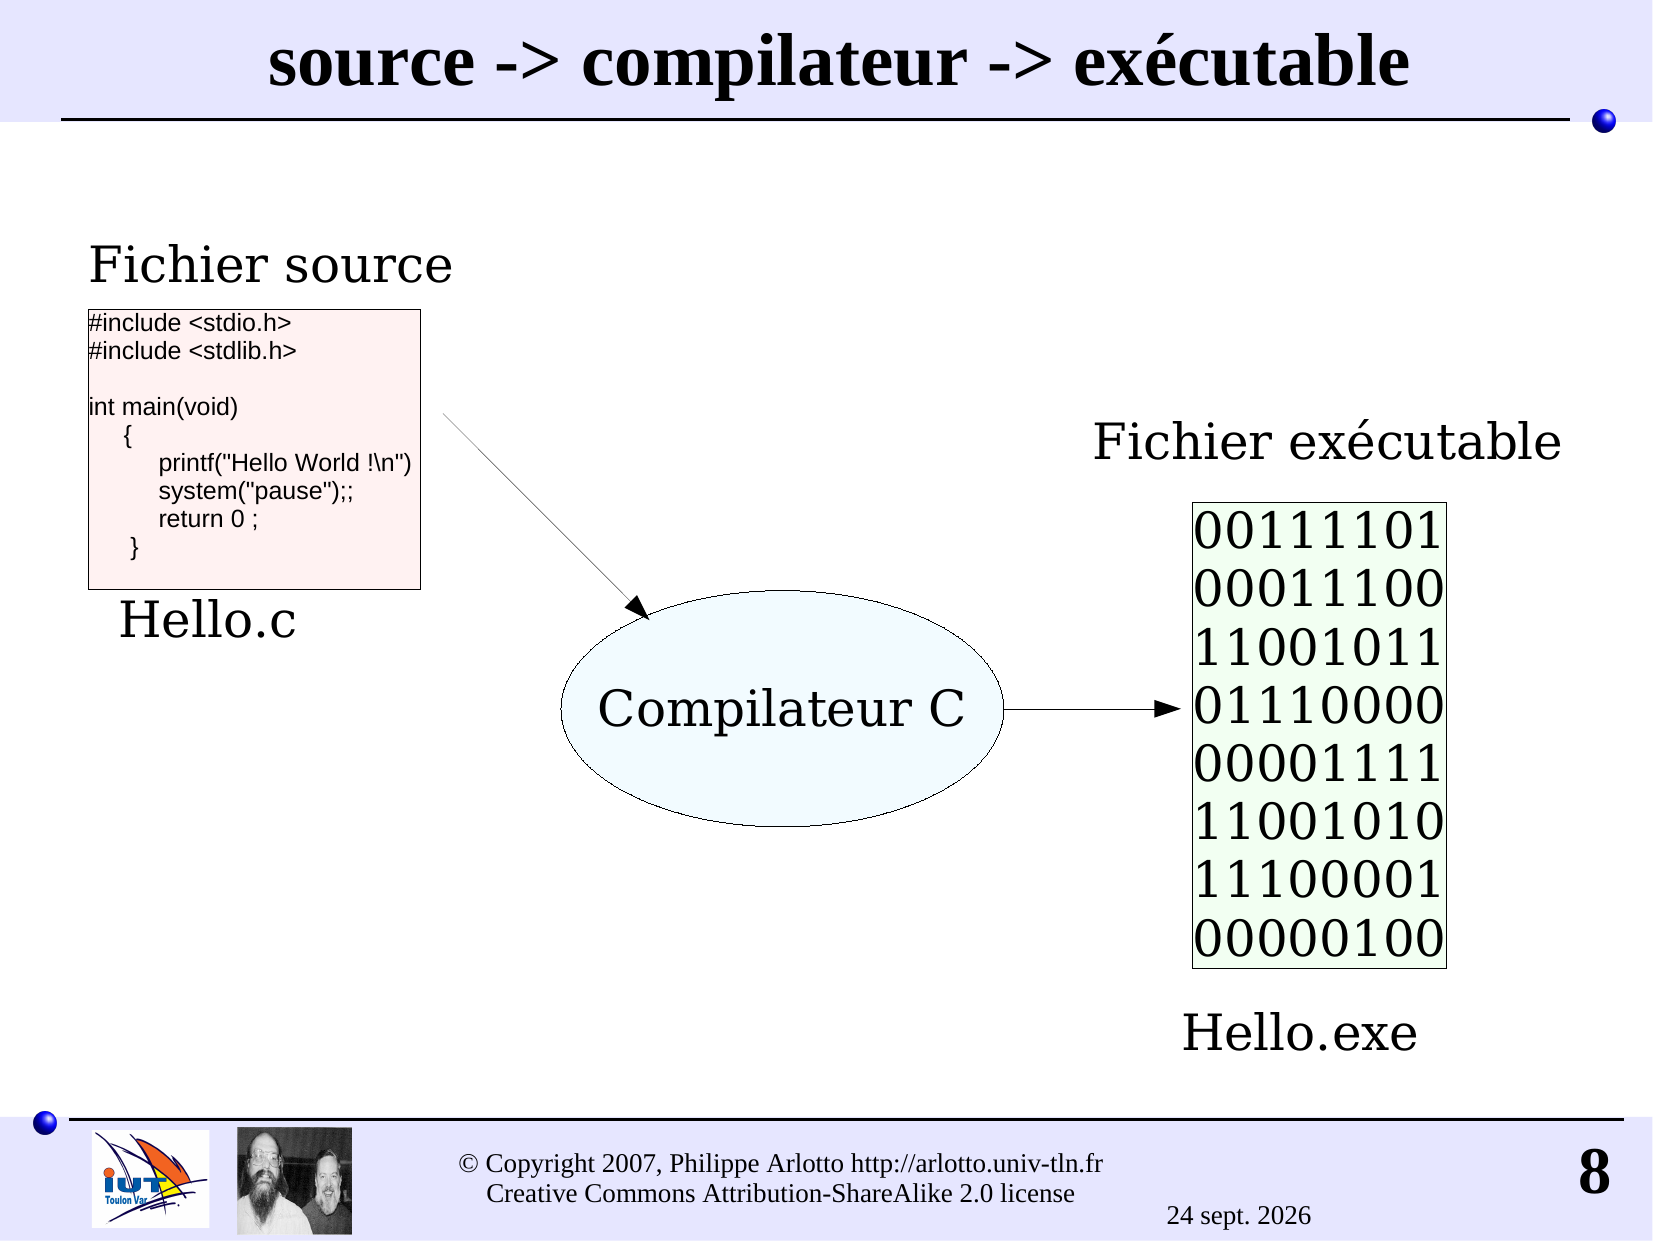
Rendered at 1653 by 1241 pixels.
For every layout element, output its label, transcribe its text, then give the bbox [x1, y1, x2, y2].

text_box [58, 265, 355, 680]
text_box Fichier exécutable [1092, 413, 1564, 472]
text_box Hello.exe [1181, 1004, 1420, 1063]
text_box Hello.c [118, 590, 298, 649]
text_box Fichier source [88, 236, 455, 295]
picture [237, 1127, 352, 1235]
text_box Compilateur C [560, 590, 1004, 827]
title source -> compilateur -> exécutable [95, 11, 1585, 110]
text_box #include <stdio.h> #include <stdlib.h> int main(void) { printf("Hello World !\n") system("pause");; return 0 ; } [88, 309, 421, 590]
text_box 00111101 00011100 11001011 01110000 00001111 11001010 11100001 00000100 [1192, 502, 1447, 969]
